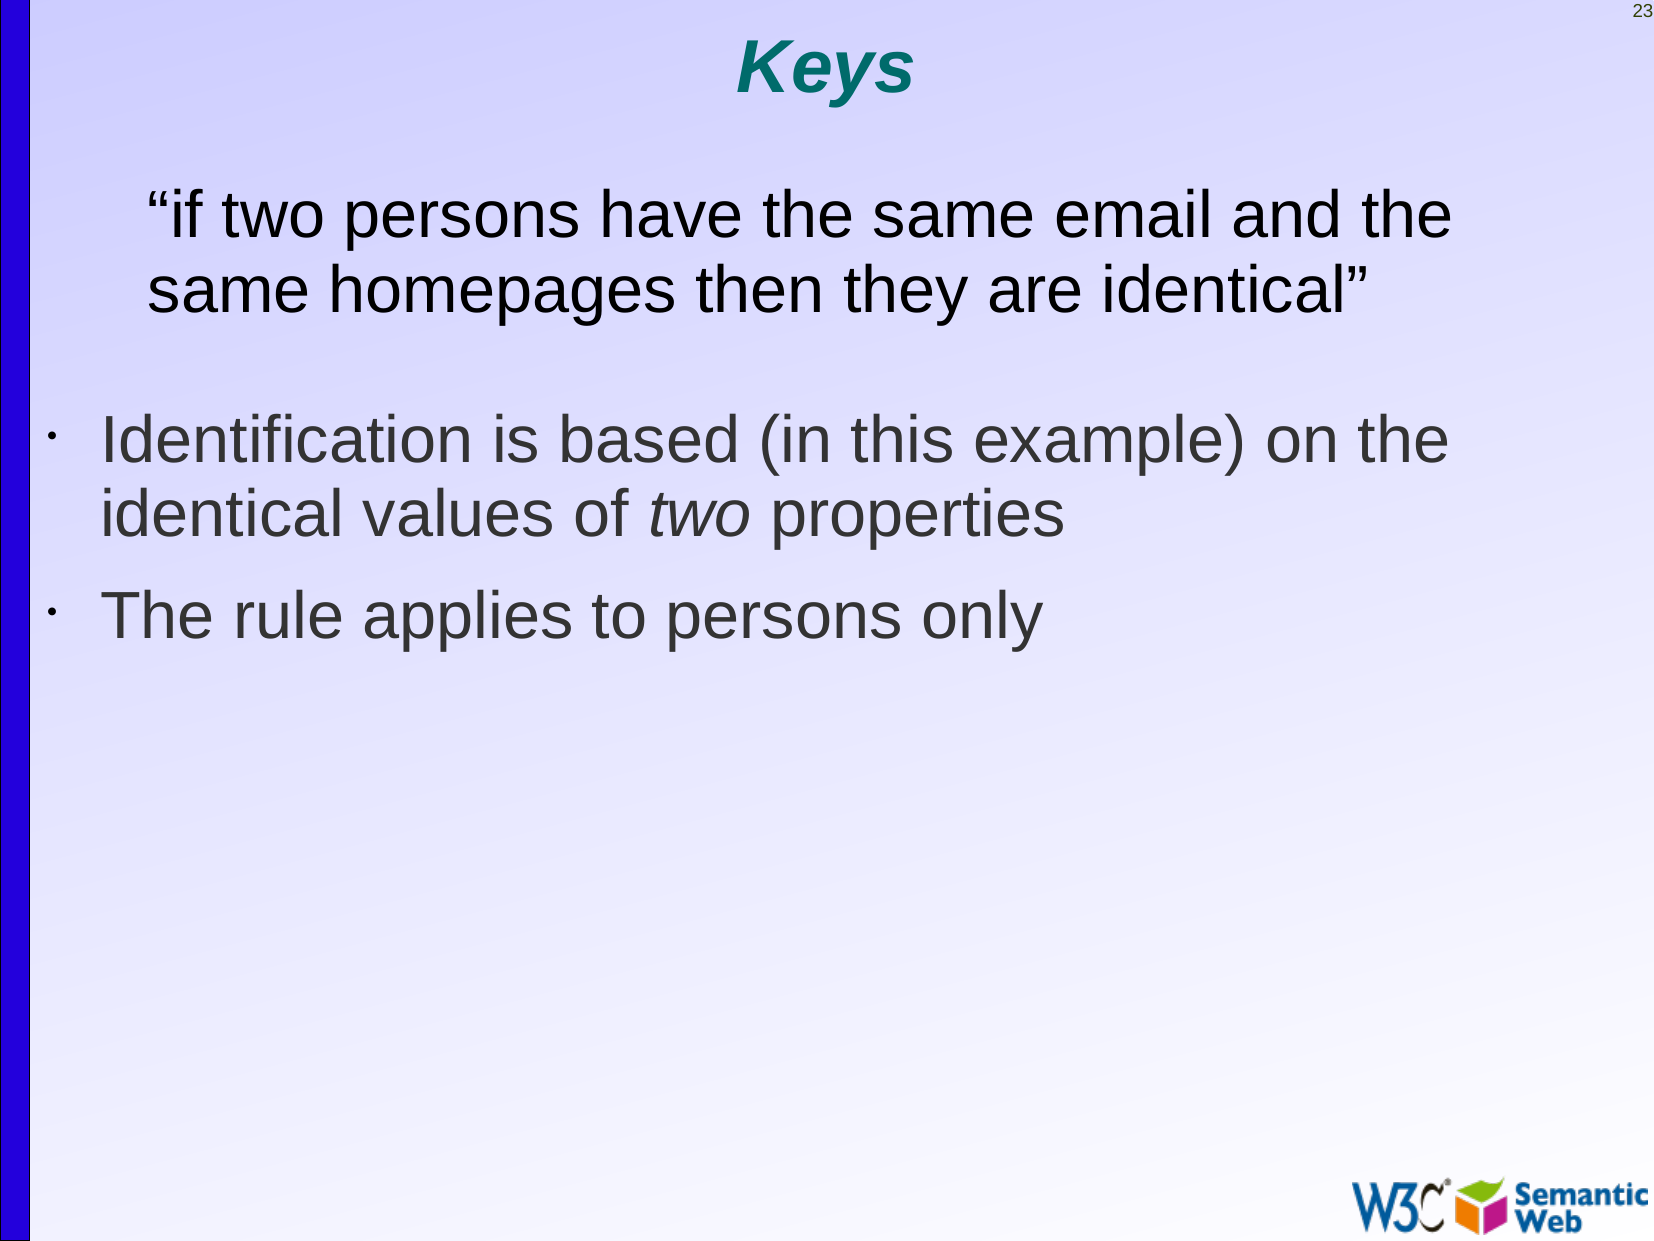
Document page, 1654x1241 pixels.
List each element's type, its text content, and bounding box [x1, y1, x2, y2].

title Keys [0, 13, 1654, 117]
picture [1352, 1175, 1648, 1235]
list Identification is based (in this example) on the identical values of two properties The rule applies to persons only [29, 401, 1624, 786]
text_box “if two persons have the same email and the same homepages then they are identical” [147, 177, 1565, 328]
